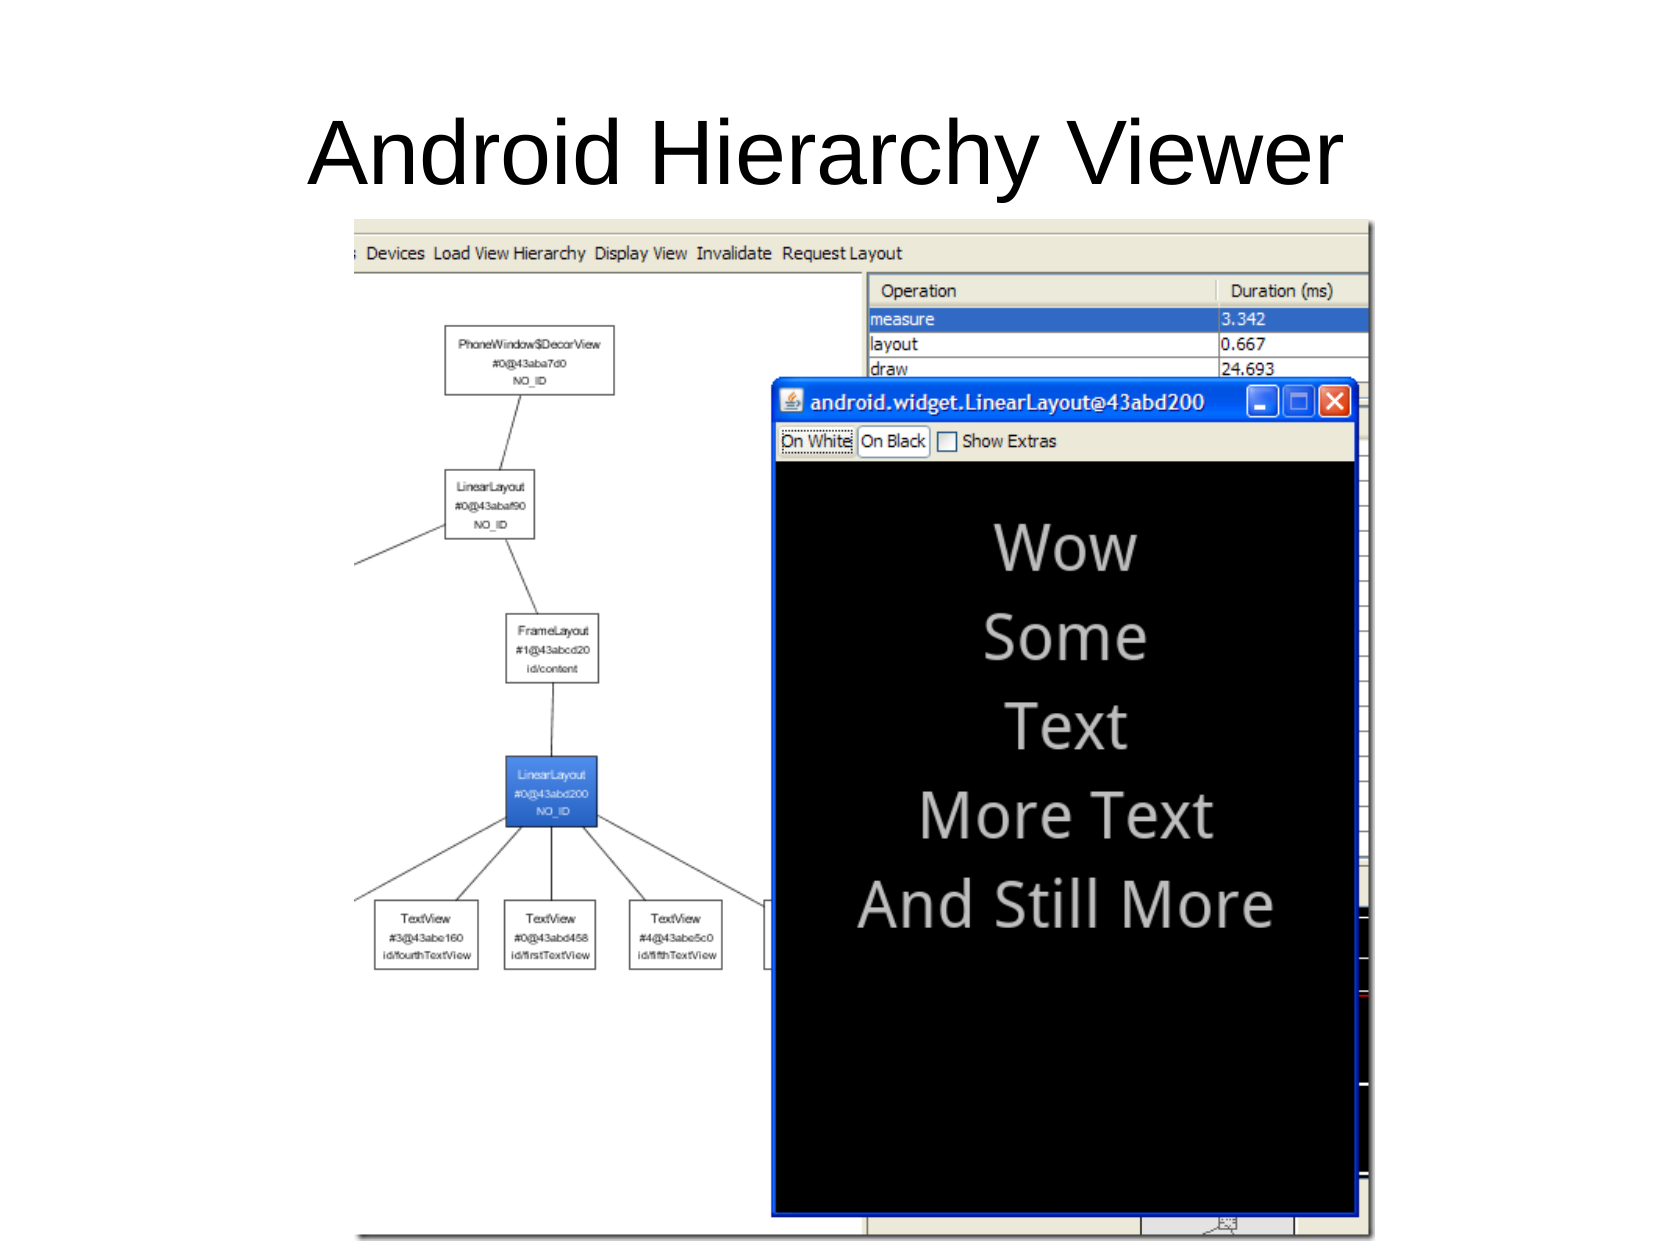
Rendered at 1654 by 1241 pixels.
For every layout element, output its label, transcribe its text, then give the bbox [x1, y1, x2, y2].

picture [354, 219, 1375, 1241]
title Android Hierarchy Viewer [82, 49, 1571, 257]
